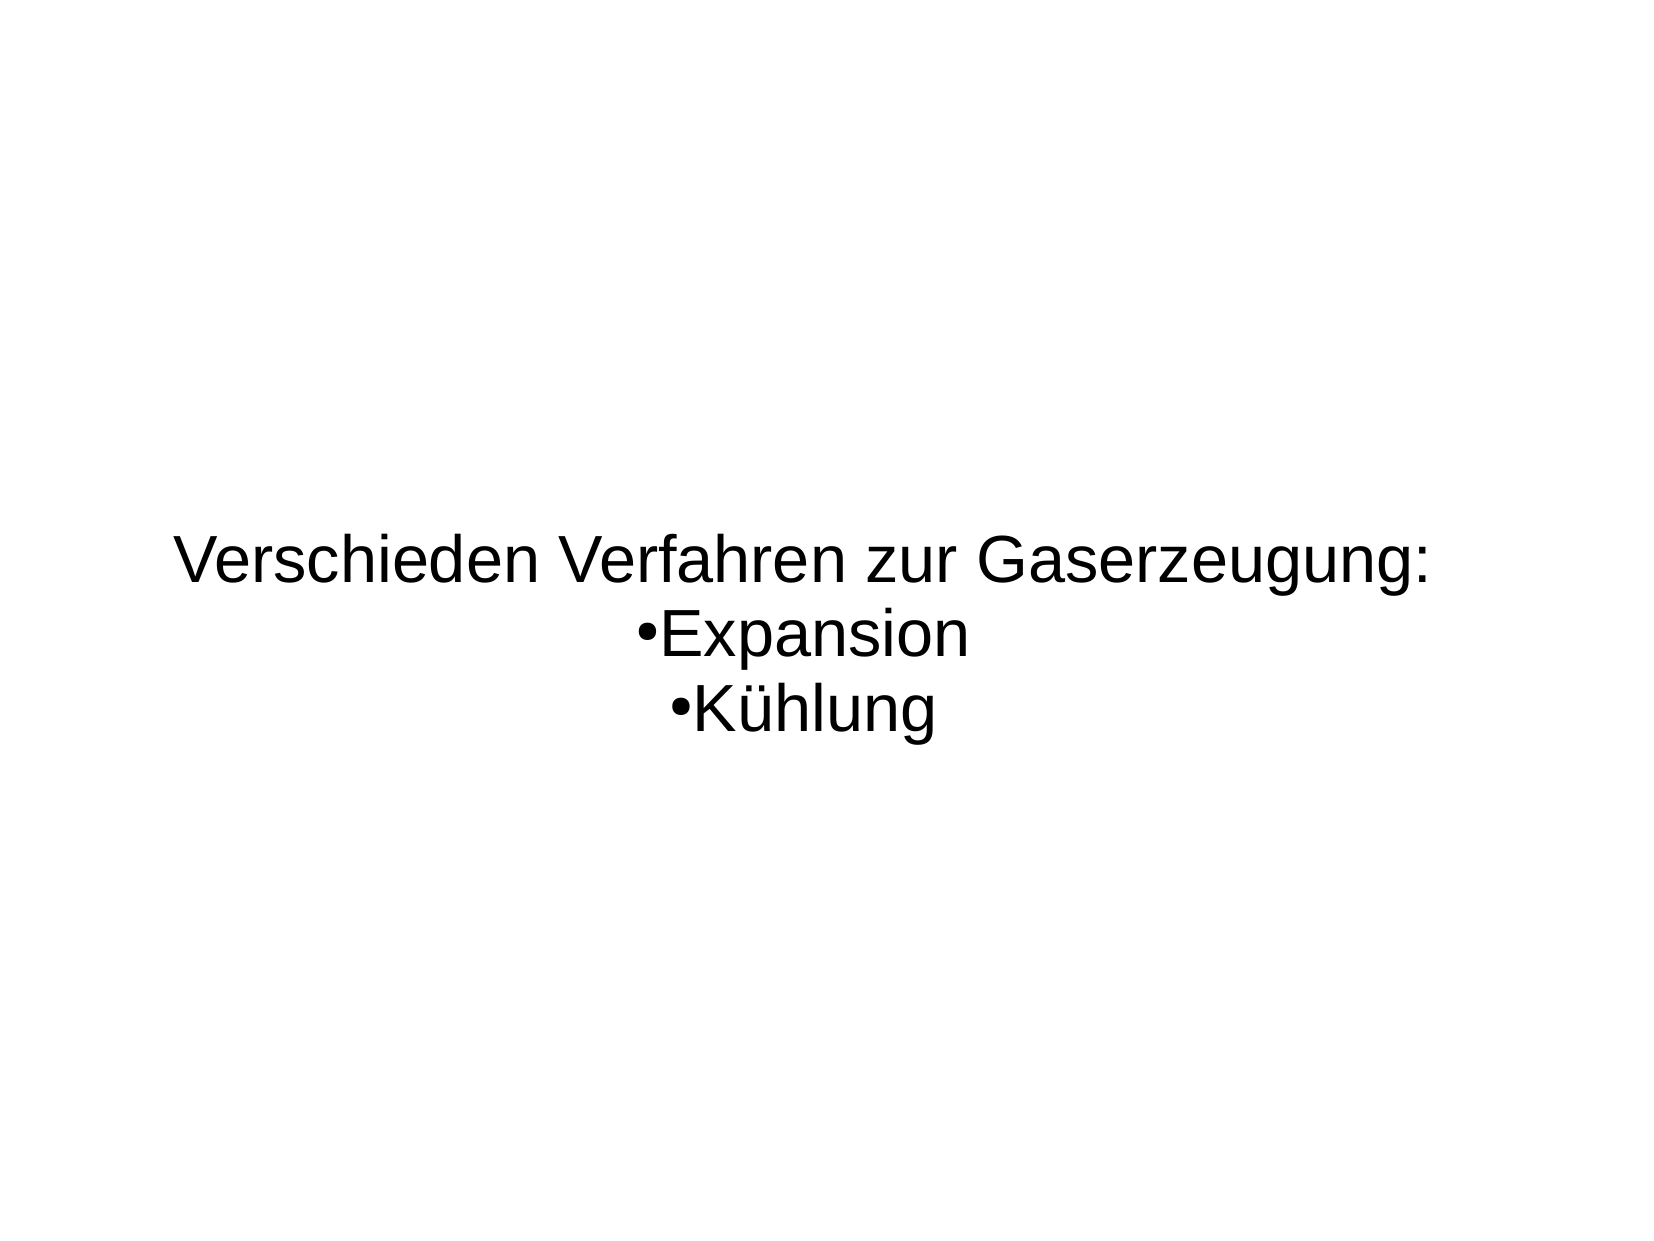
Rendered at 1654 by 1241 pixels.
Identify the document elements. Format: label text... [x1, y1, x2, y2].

subtitle Verschieden Verfahren zur Gaserzeugung: Expansion Kühlung [59, 224, 1548, 1043]
